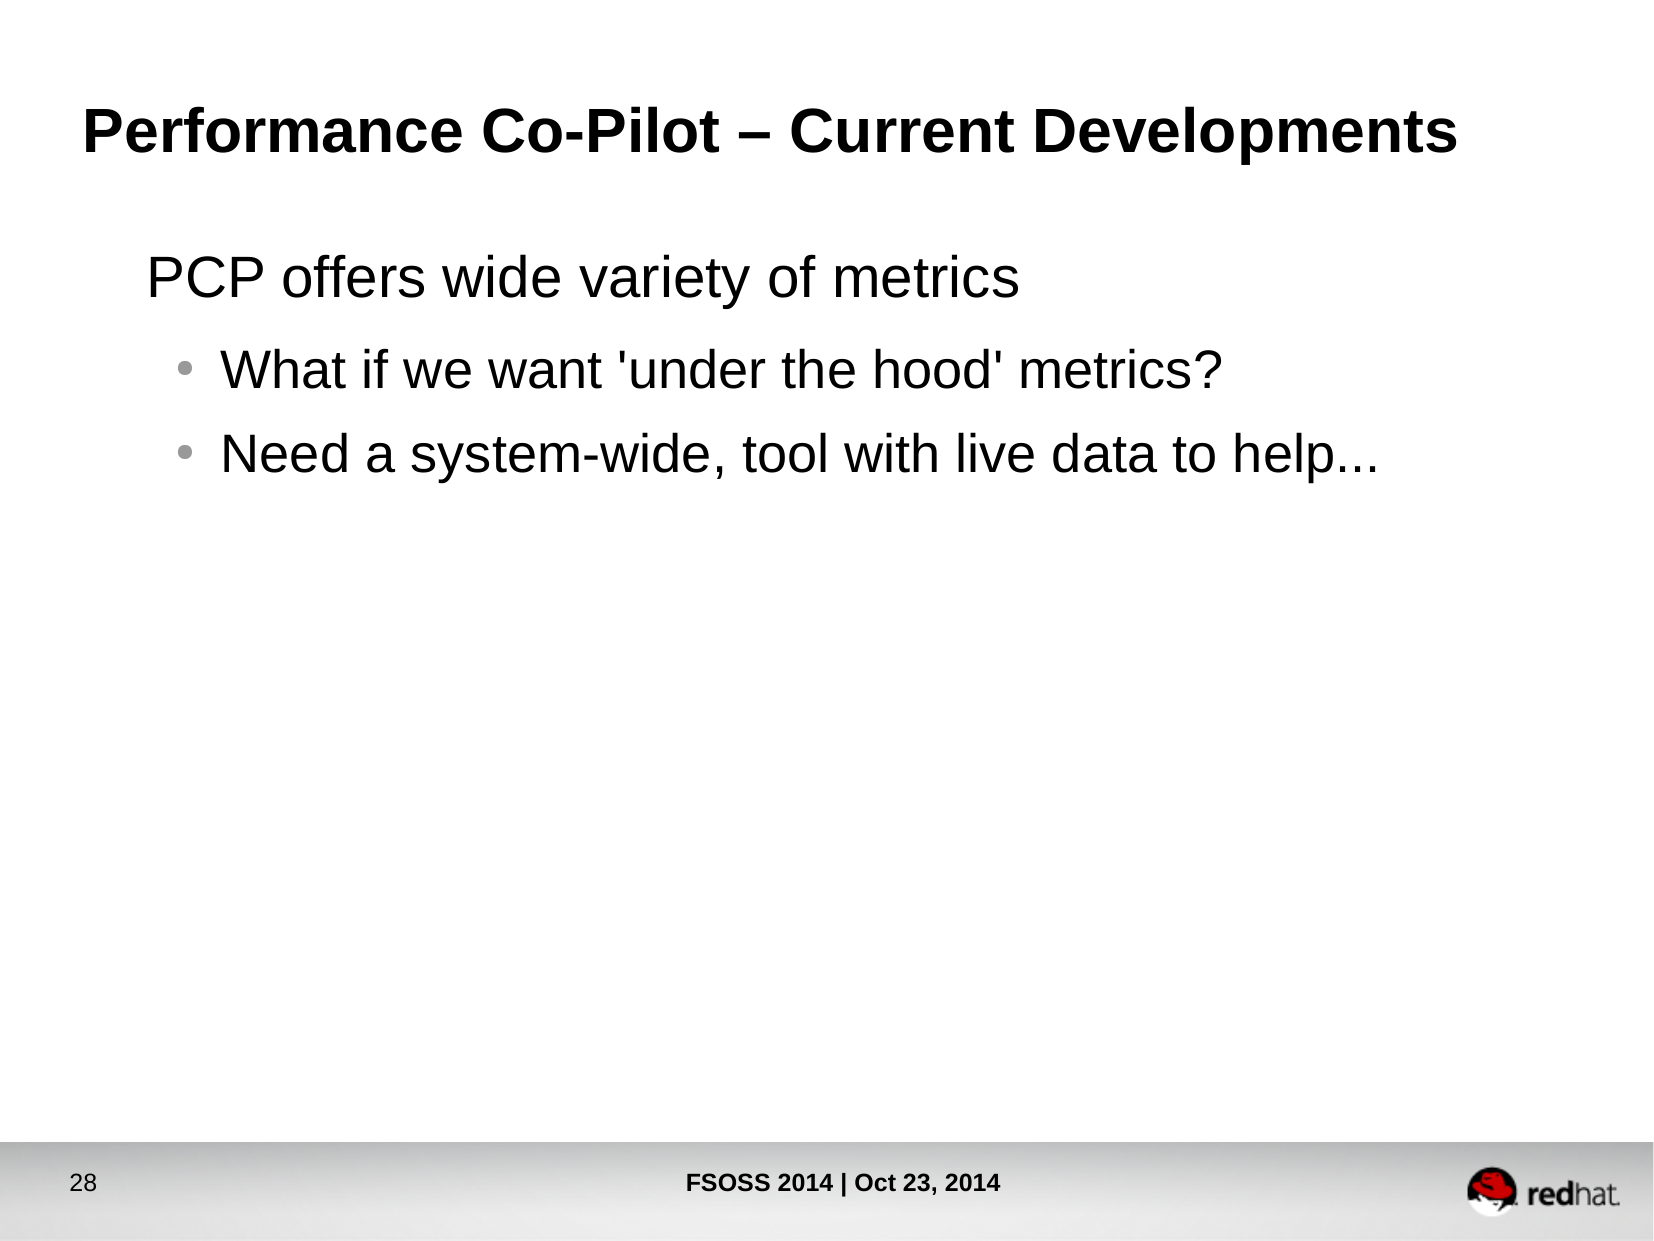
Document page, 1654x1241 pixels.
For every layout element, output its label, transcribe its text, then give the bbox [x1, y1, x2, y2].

list PCP offers wide variety of metrics What if we want 'under the hood' metrics? Need a system-wide, tool with live data to help... [86, 244, 1576, 1039]
picture [0, 1142, 1654, 1241]
title Performance Co-Pilot – Current Developments [82, 37, 1571, 226]
